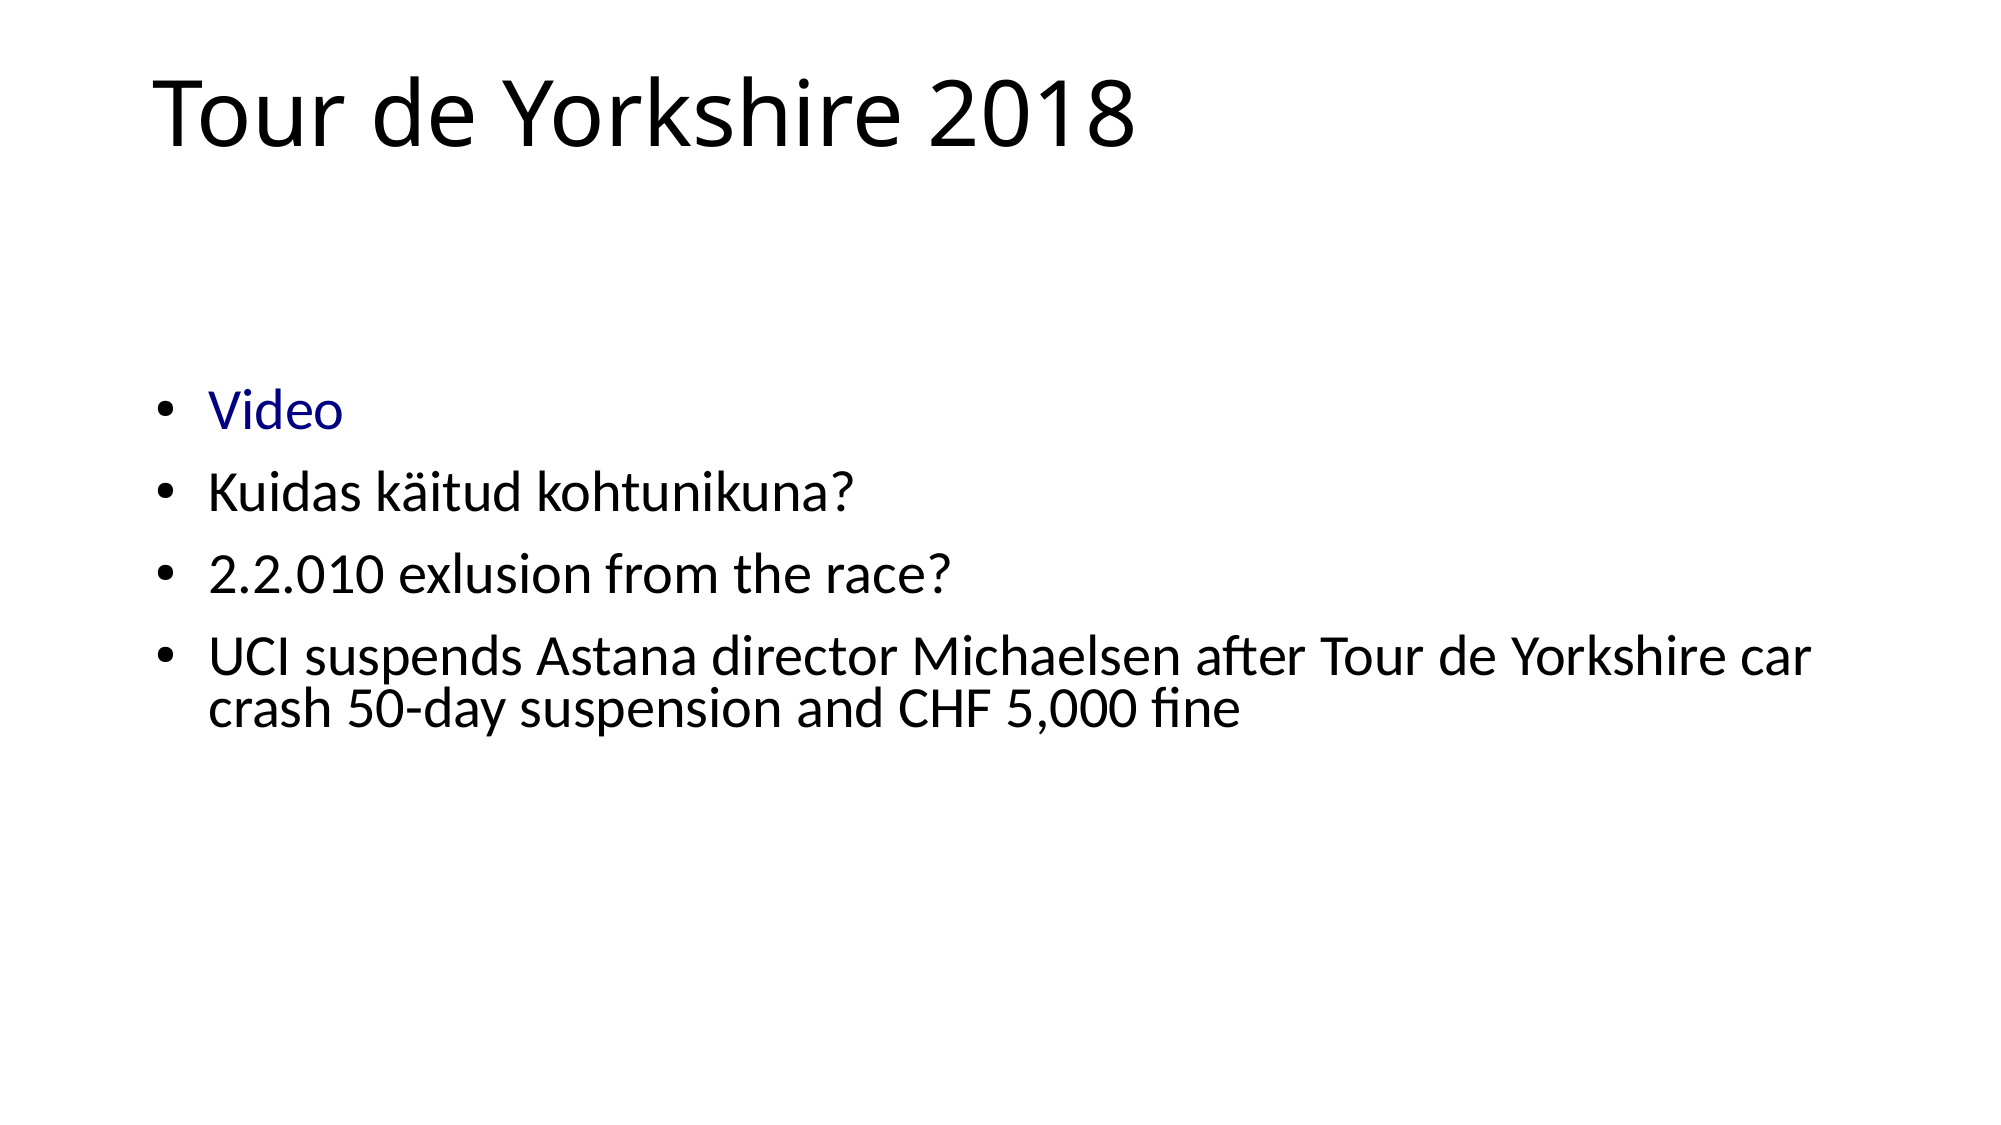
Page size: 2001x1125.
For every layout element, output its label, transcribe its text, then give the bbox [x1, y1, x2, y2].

title Tour de Yorkshire 2018 [137, 59, 1863, 278]
list Video Kuidas käitud kohtunikuna? 2.2.010 exlusion from the race? UCI suspends Astana director Michaelsen after Tour de Yorkshire car crash 50-day suspension and CHF 5,000 fine [137, 299, 1863, 1042]
